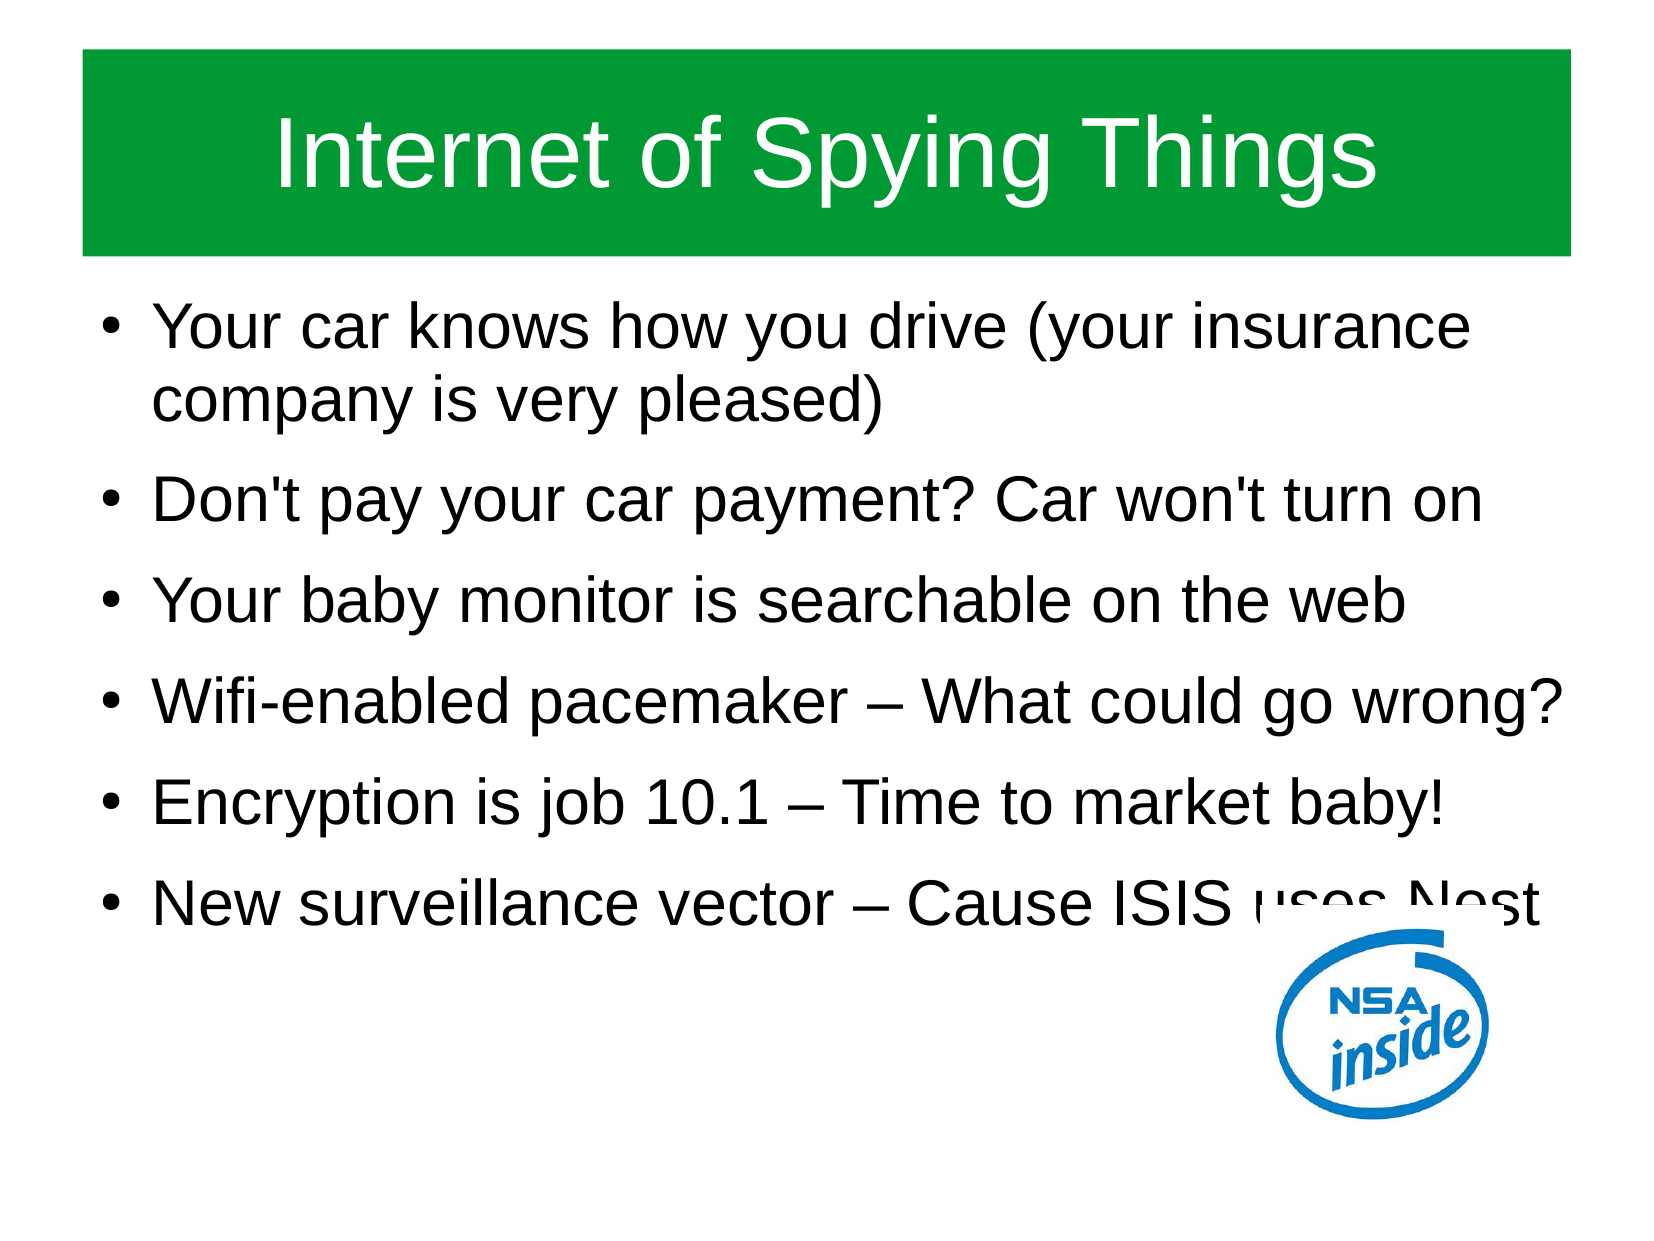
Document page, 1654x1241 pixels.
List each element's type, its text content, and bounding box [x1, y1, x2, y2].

list Your car knows how you drive (your insurance company is very pleased) Don't pay your car payment? Car won't turn on Your baby monitor is searchable on the web Wifi-enabled pacemaker – What could go wrong? Encryption is job 10.1 – Time to market baby! New surveillance vector – Cause ISIS uses Nest [82, 290, 1571, 1010]
title Internet of Spying Things [82, 49, 1571, 257]
picture [1260, 905, 1504, 1156]
